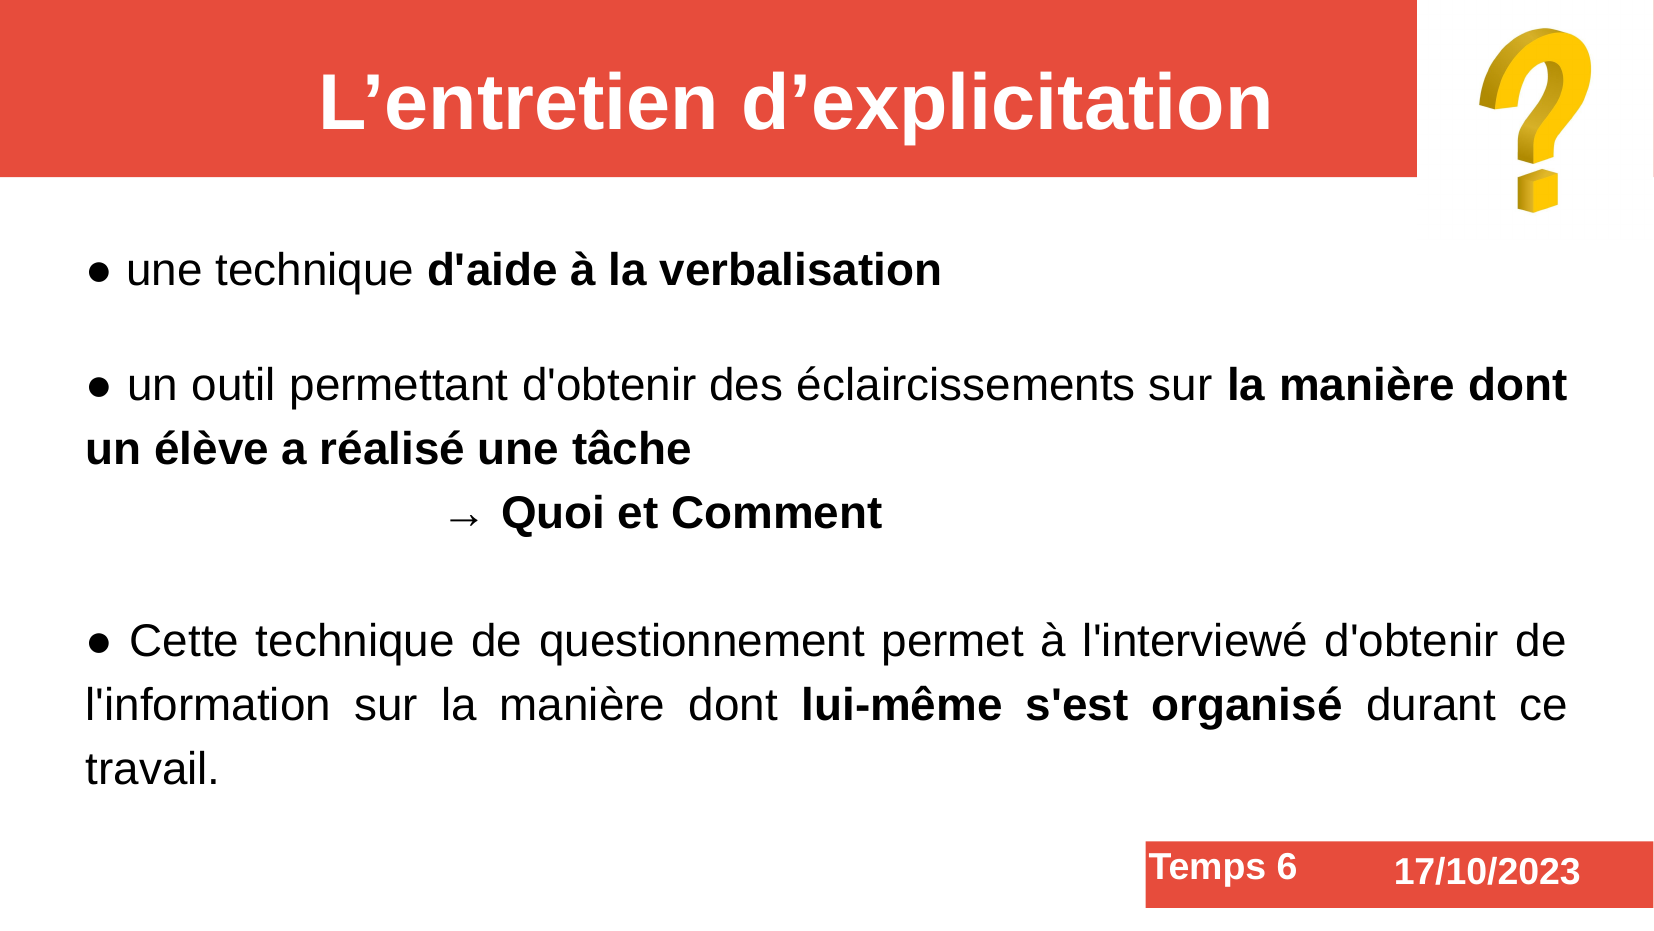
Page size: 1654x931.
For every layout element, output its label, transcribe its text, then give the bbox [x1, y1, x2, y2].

text_box Temps 6 [1133, 839, 1335, 931]
text_box ● une technique d'aide à la verbalisation ● un outil permettant d'obtenir des éclaircissements sur la manière dont un élève a réalisé une tâche → Quoi et Comment ● Cette technique de questionnement permet à l'interviewé d'obtenir de l'information sur la manière dont lui-même s'est organisé durant ce travail. [70, 236, 1583, 839]
picture [1417, 0, 1654, 240]
title L’entretien d’explicitation [318, 35, 1312, 147]
